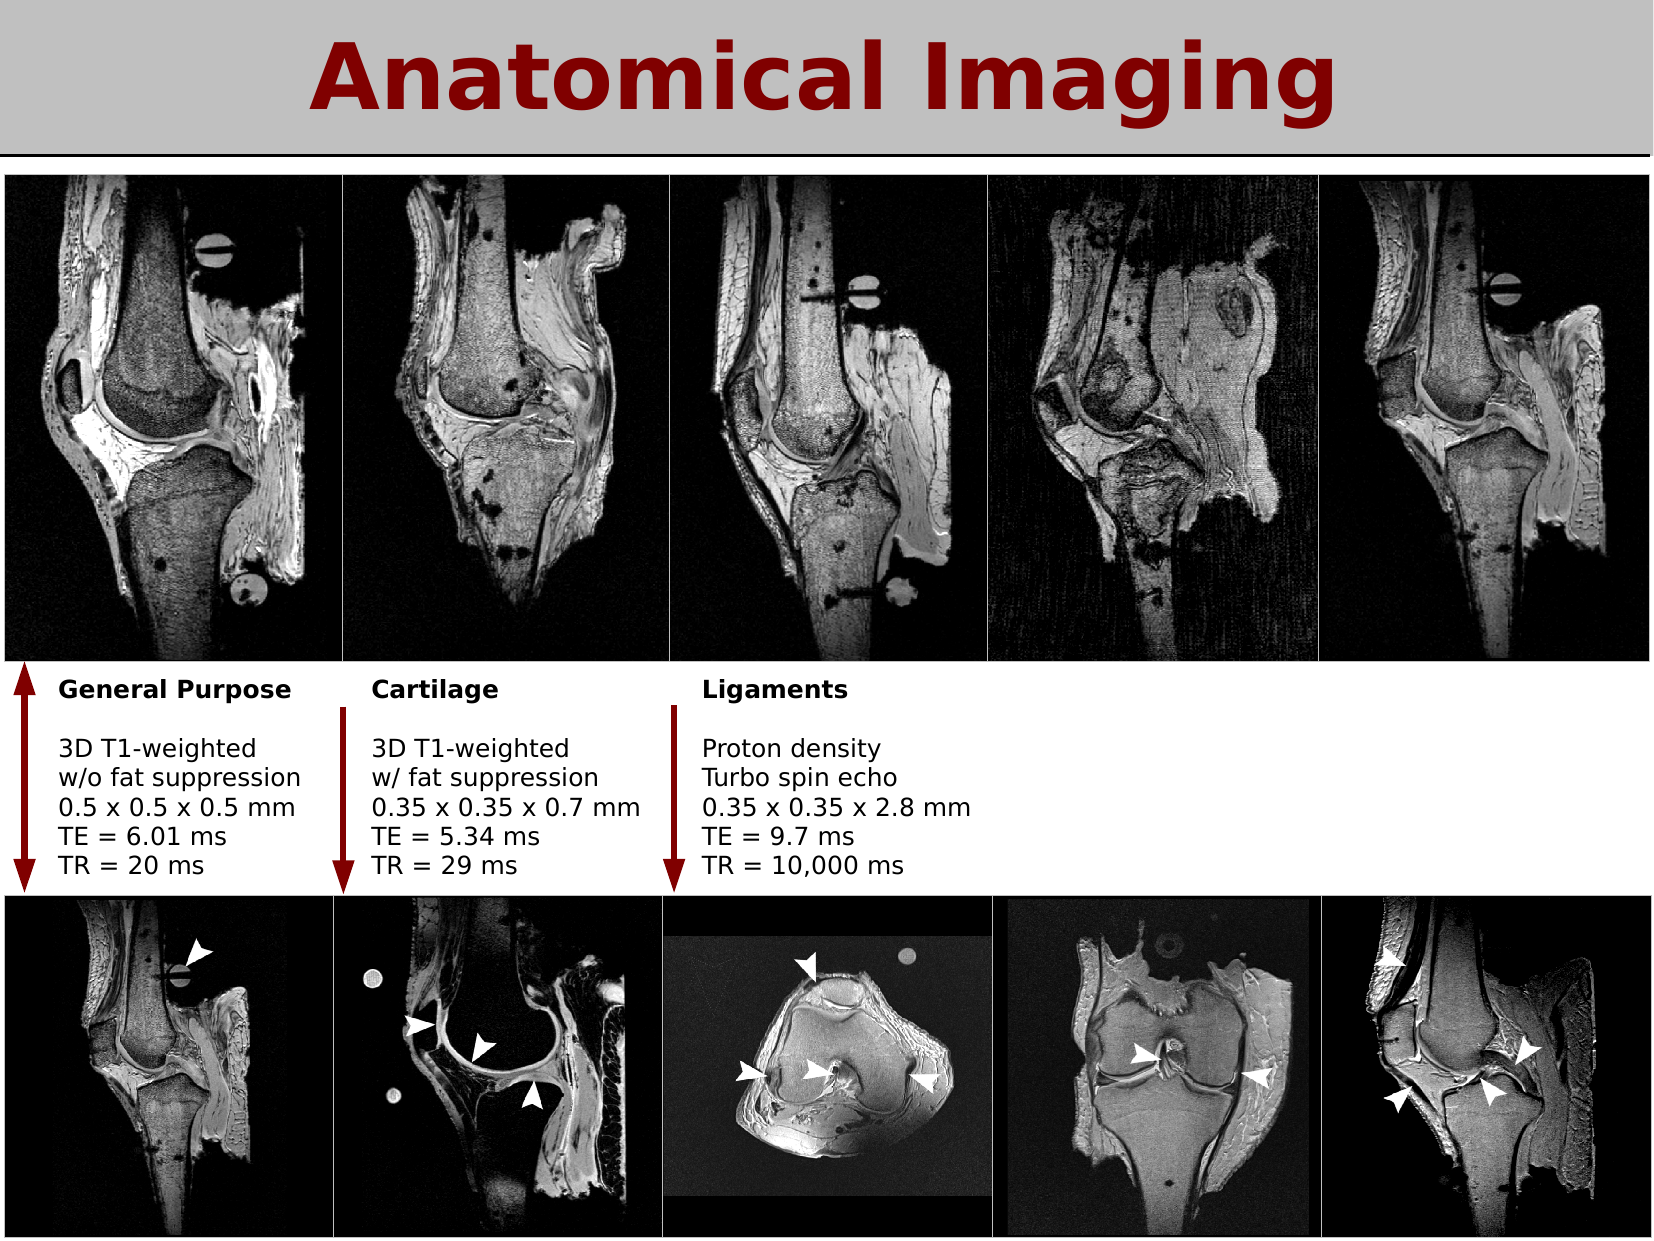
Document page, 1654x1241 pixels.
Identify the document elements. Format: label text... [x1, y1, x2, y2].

text_box [0, 0, 1654, 156]
picture [0, 889, 1654, 1241]
text_box Ligaments Proton density Turbo spin echo 0.35 x 0.35 x 2.8 mm TE = 9.7 ms TR = 10,000 ms [687, 668, 987, 889]
text_box General Purpose 3D T1-weighted w/o fat suppression 0.5 x 0.5 x 0.5 mm TE = 6.01 ms TR = 20 ms [43, 668, 317, 889]
text_box Cartilage 3D T1-weighted w/ fat suppression 0.35 x 0.35 x 0.7 mm TE = 5.34 ms TR = 29 ms [356, 668, 657, 889]
picture [0, 167, 1654, 670]
text_box Anatomical Imaging [0, 24, 1651, 132]
